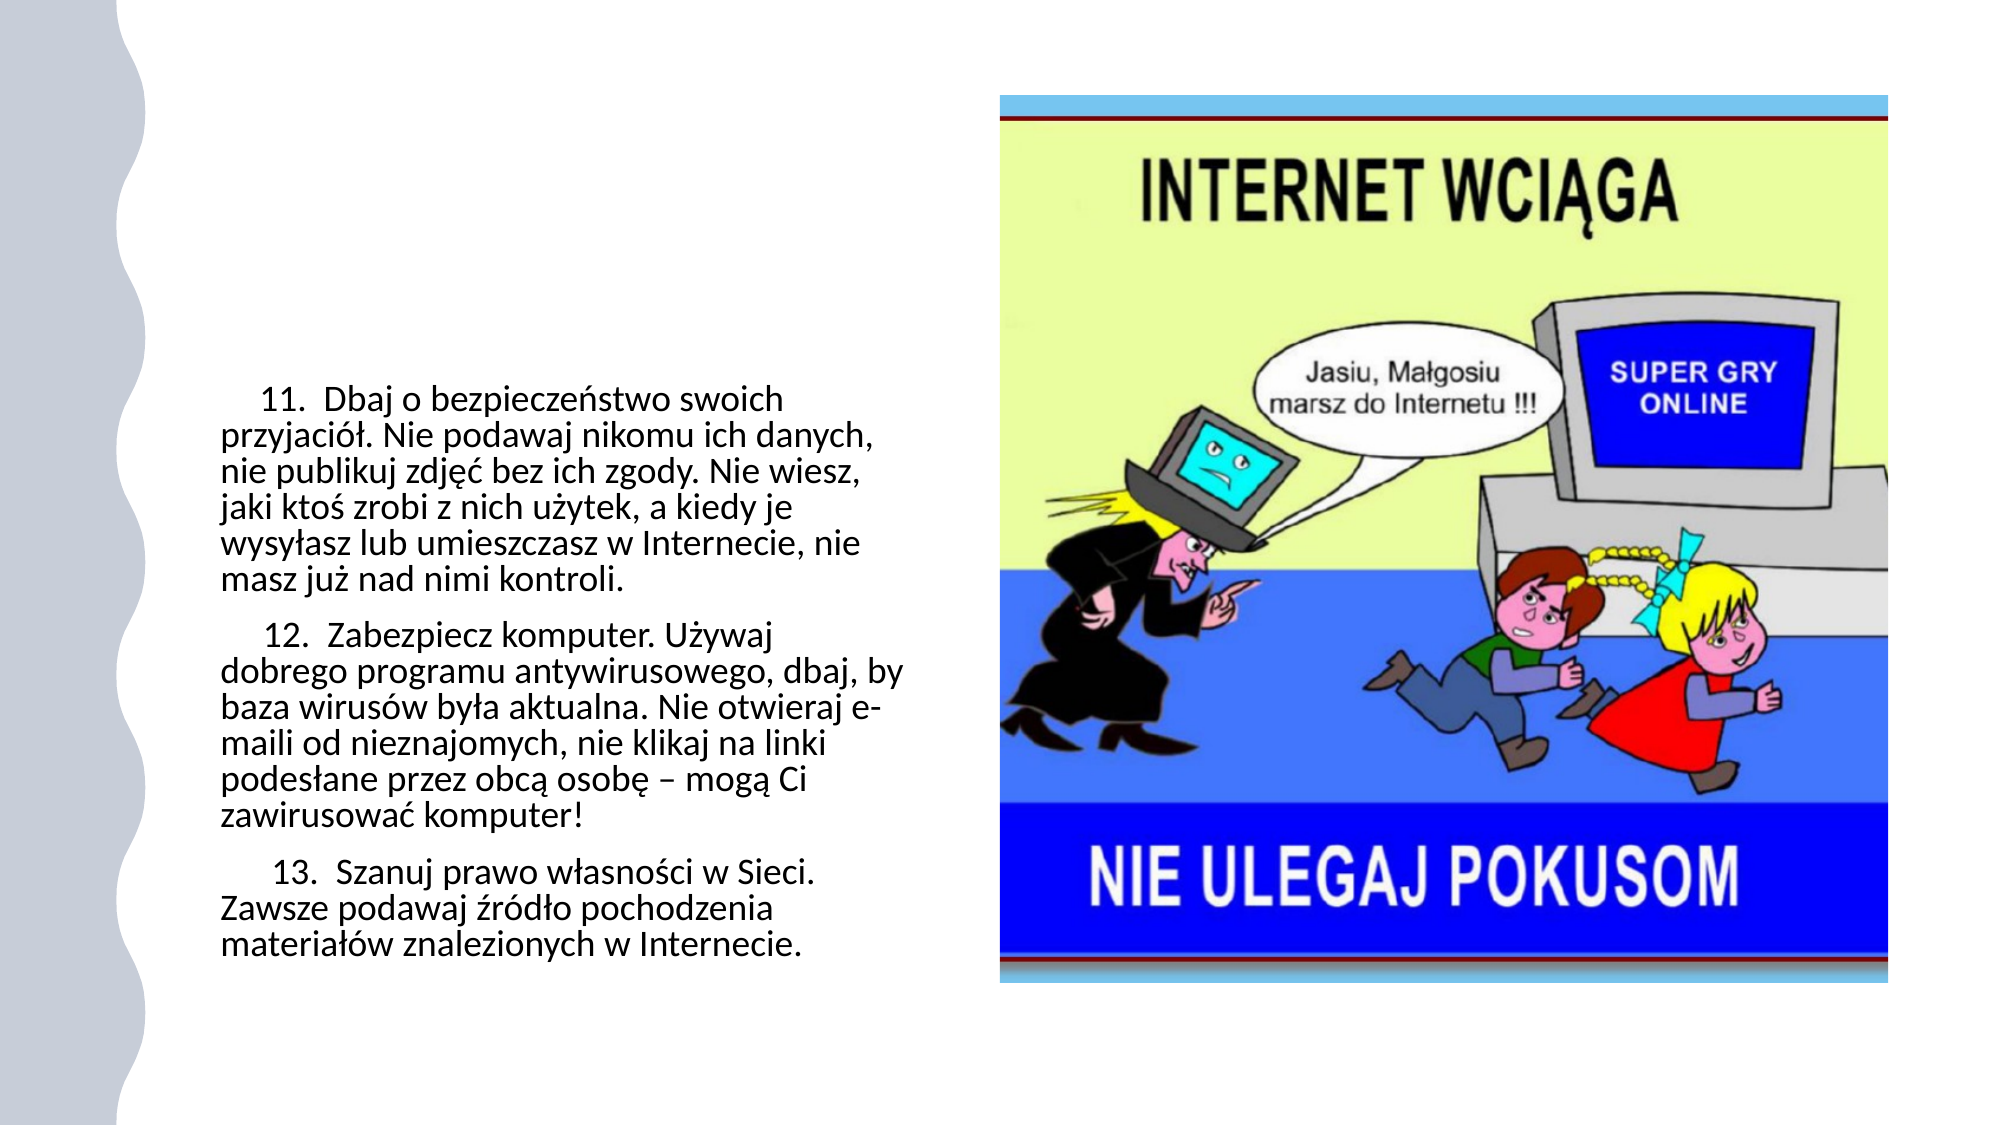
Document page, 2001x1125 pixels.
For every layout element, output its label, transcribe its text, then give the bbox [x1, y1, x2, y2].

text_box [0, 0, 2000, 1125]
list 11. Dbaj o bezpieczeństwo swoich przyjaciół. Nie podawaj nikomu ich danych, nie publikuj zdjęć bez ich zgody. Nie wiesz, jaki ktoś zrobi z nich użytek, a kiedy je wysyłasz lub umieszczasz w Internecie, nie masz już nad nimi kontroli. 12. Zabezpiecz komputer. Używaj dobrego programu antywirusowego, dbaj, by baza wirusów była aktualna. Nie otwieraj e-maili od nieznajomych, nie klikaj na linki podesłane przez obcą osobę – mogą Ci zawirusować komputer! 13. Szanuj prawo własności w Sieci. Zawsze podawaj źródło pochodzenia materiałów znalezionych w Internecie. [205, 375, 922, 1006]
picture [999, 95, 1889, 983]
